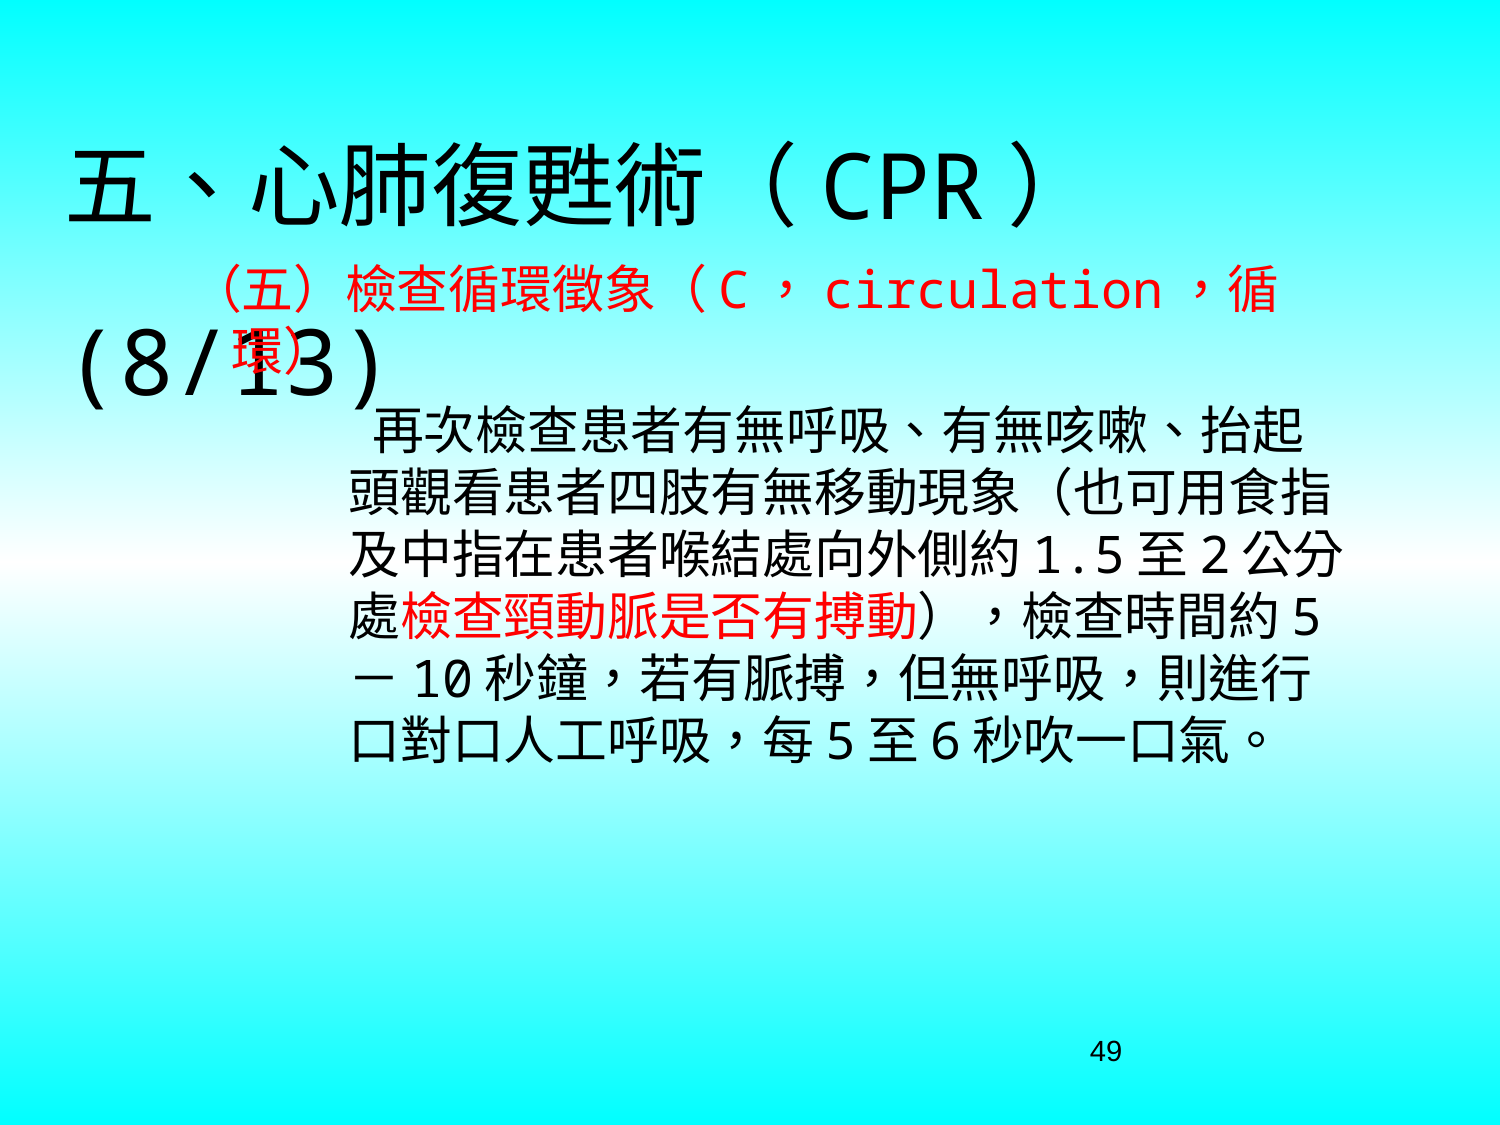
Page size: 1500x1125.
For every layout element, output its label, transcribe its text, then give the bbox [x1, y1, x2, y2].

title 五、心肺復甦術（CPR）(8/13) [49, 54, 1451, 243]
list （五）檢查循環徵象（C，circulation，循環） 再次檢查患者有無呼吸、有無咳嗽、抬起頭觀看患者四肢有無移動現象（也可用食指及中指在患者喉結處向外側約1.5至2公分處檢查頸動脈是否有搏動），檢查時間約5－10秒鐘，若有脈搏，但無呼吸，則進行口對口人工呼吸，每5至6秒吹一口氣。 [0, 248, 1365, 835]
text_box [1074, 1024, 1426, 1103]
